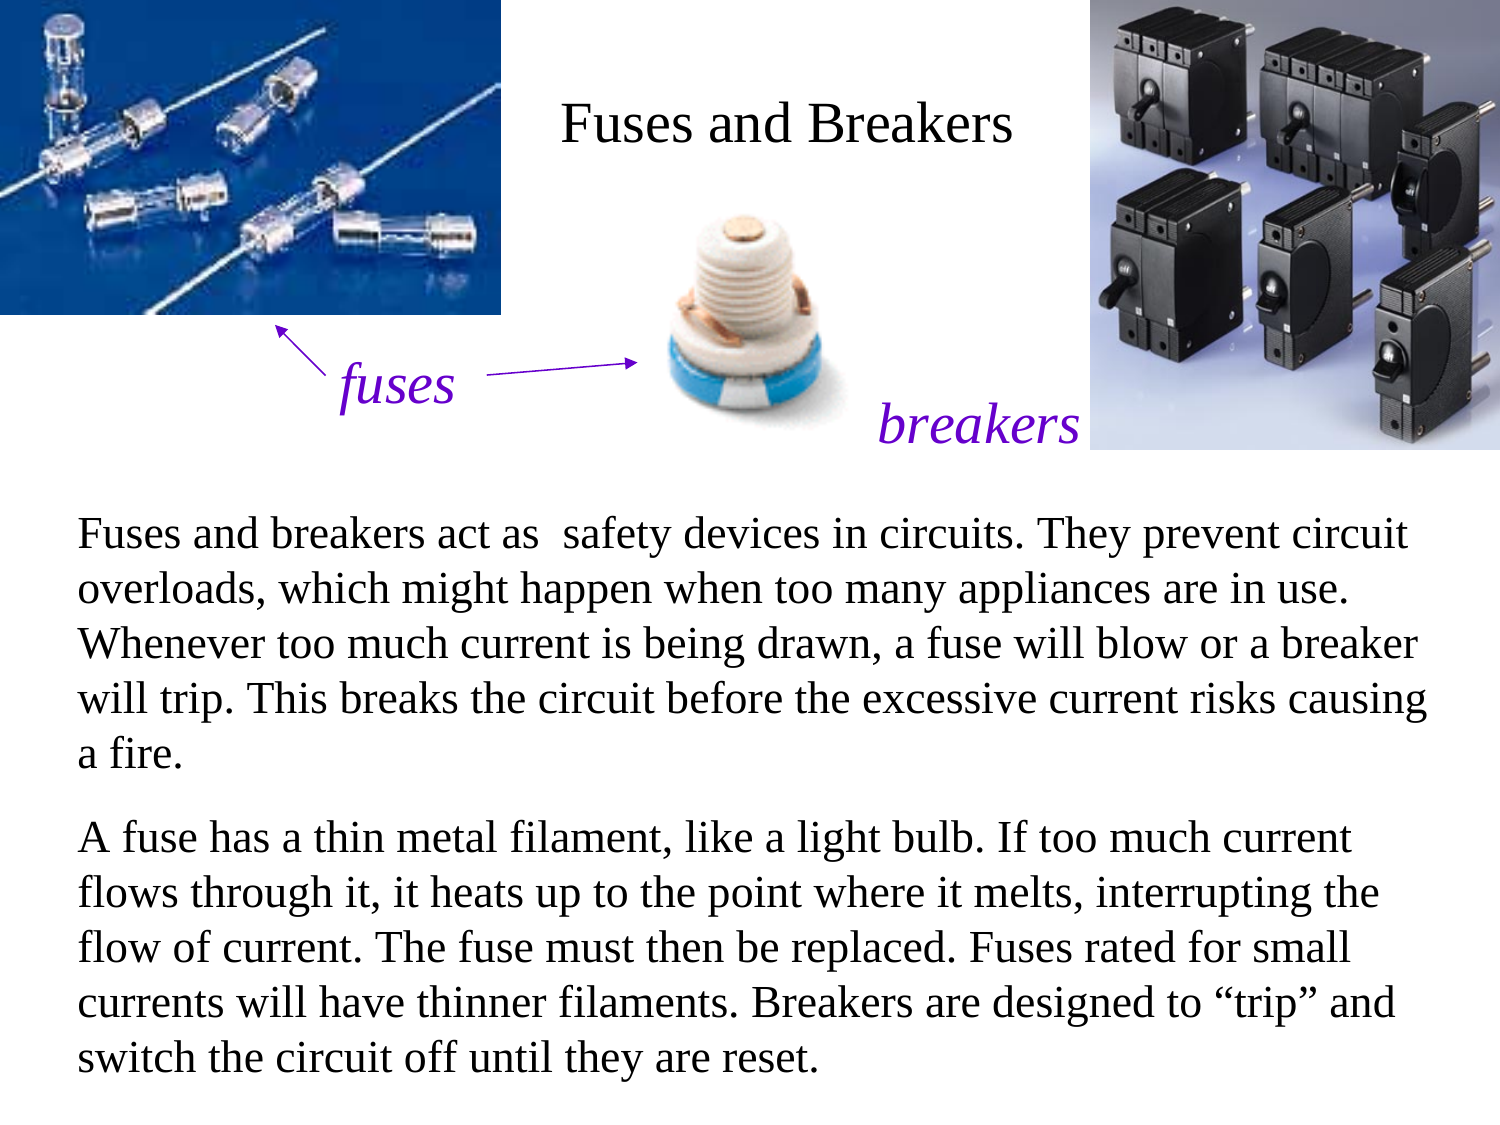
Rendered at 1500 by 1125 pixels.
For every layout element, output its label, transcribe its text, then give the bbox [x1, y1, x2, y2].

picture [1090, 0, 1500, 451]
picture [650, 199, 859, 451]
text_box breakers [862, 377, 1163, 463]
text_box Fuses and breakers act as safety devices in circuits. They prevent circuit overloads, which might happen when too many appliances are in use. Whenever too much current is being drawn, a fuse will blow or a breaker will trip. This breaks the circuit before the excessive current risks causing a fire. A fuse has a thin metal filament, like a light bulb. If too much current flows through it, it heats up to the point where it melts, interrupting the flow of current. The fuse must then be replaced. Fuses rated for small currents will have thinner filaments. Breakers are designed to “trip” and switch the circuit off until they are reset. [62, 495, 1471, 1090]
title Fuses and Breakers [501, 24, 1090, 213]
picture [0, 0, 501, 315]
text_box fuses [324, 337, 626, 423]
